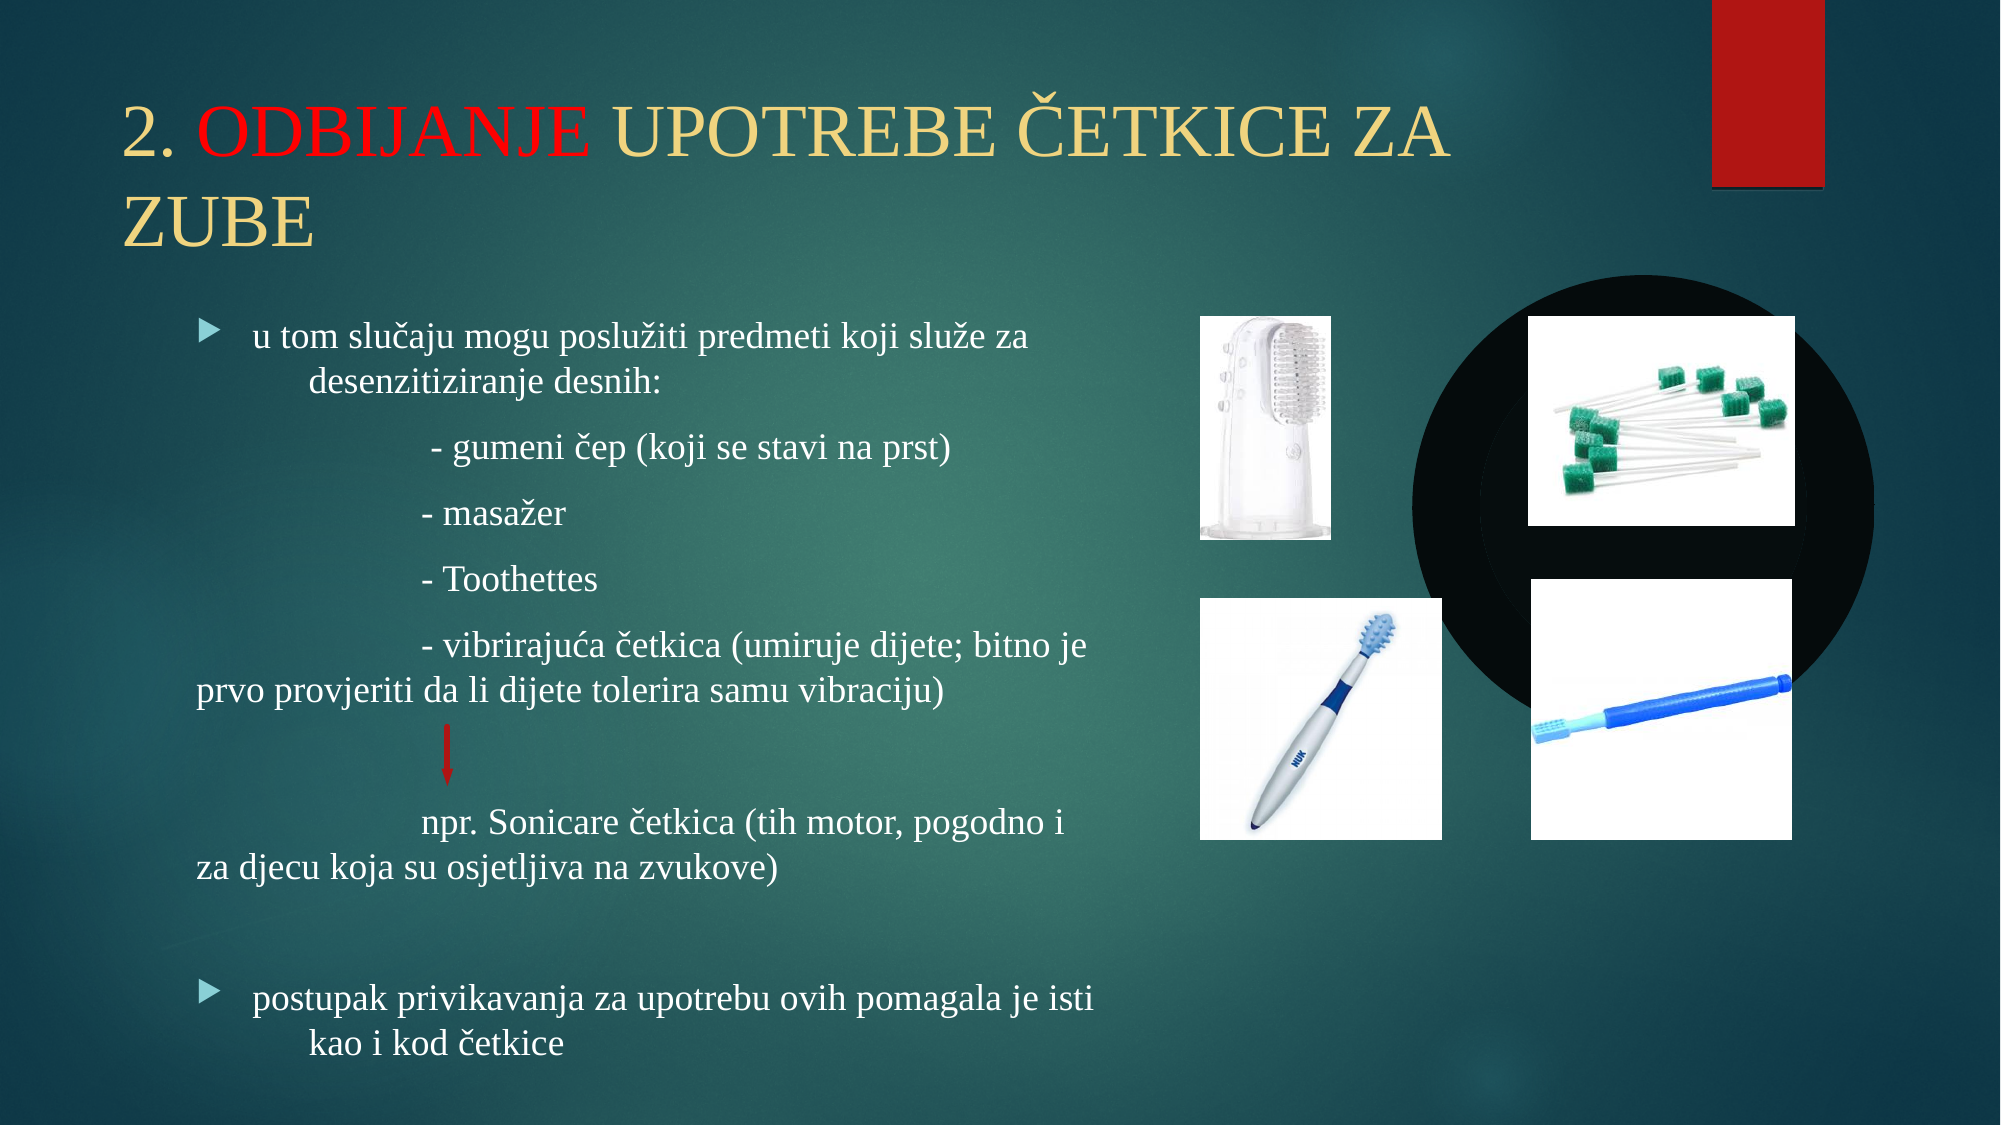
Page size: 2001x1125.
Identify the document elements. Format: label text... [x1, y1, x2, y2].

picture [1200, 316, 1331, 540]
picture [1531, 580, 1792, 840]
list u tom slučaju mogu poslužiti predmeti koji služe za desenzitiziranje desnih: - gumeni čep (koji se stavi na prst) - masažer - Toothettes - vibrirajuća četkica (umiruje dijete; bitno je prvo provjeriti da li dijete tolerira samu vibraciju) npr. Sonicare četkica (tih motor, pogodno i za djecu koja su osjetljiva na zvukove) postupak privikavanja za upotrebu ovih pomagala je isti kao i kod četkice [181, 304, 1111, 1080]
picture [1200, 598, 1442, 840]
title 2. ODBIJANJE UPOTREBE ČETKICE ZA ZUBE [106, 74, 1649, 305]
picture [1528, 316, 1795, 526]
